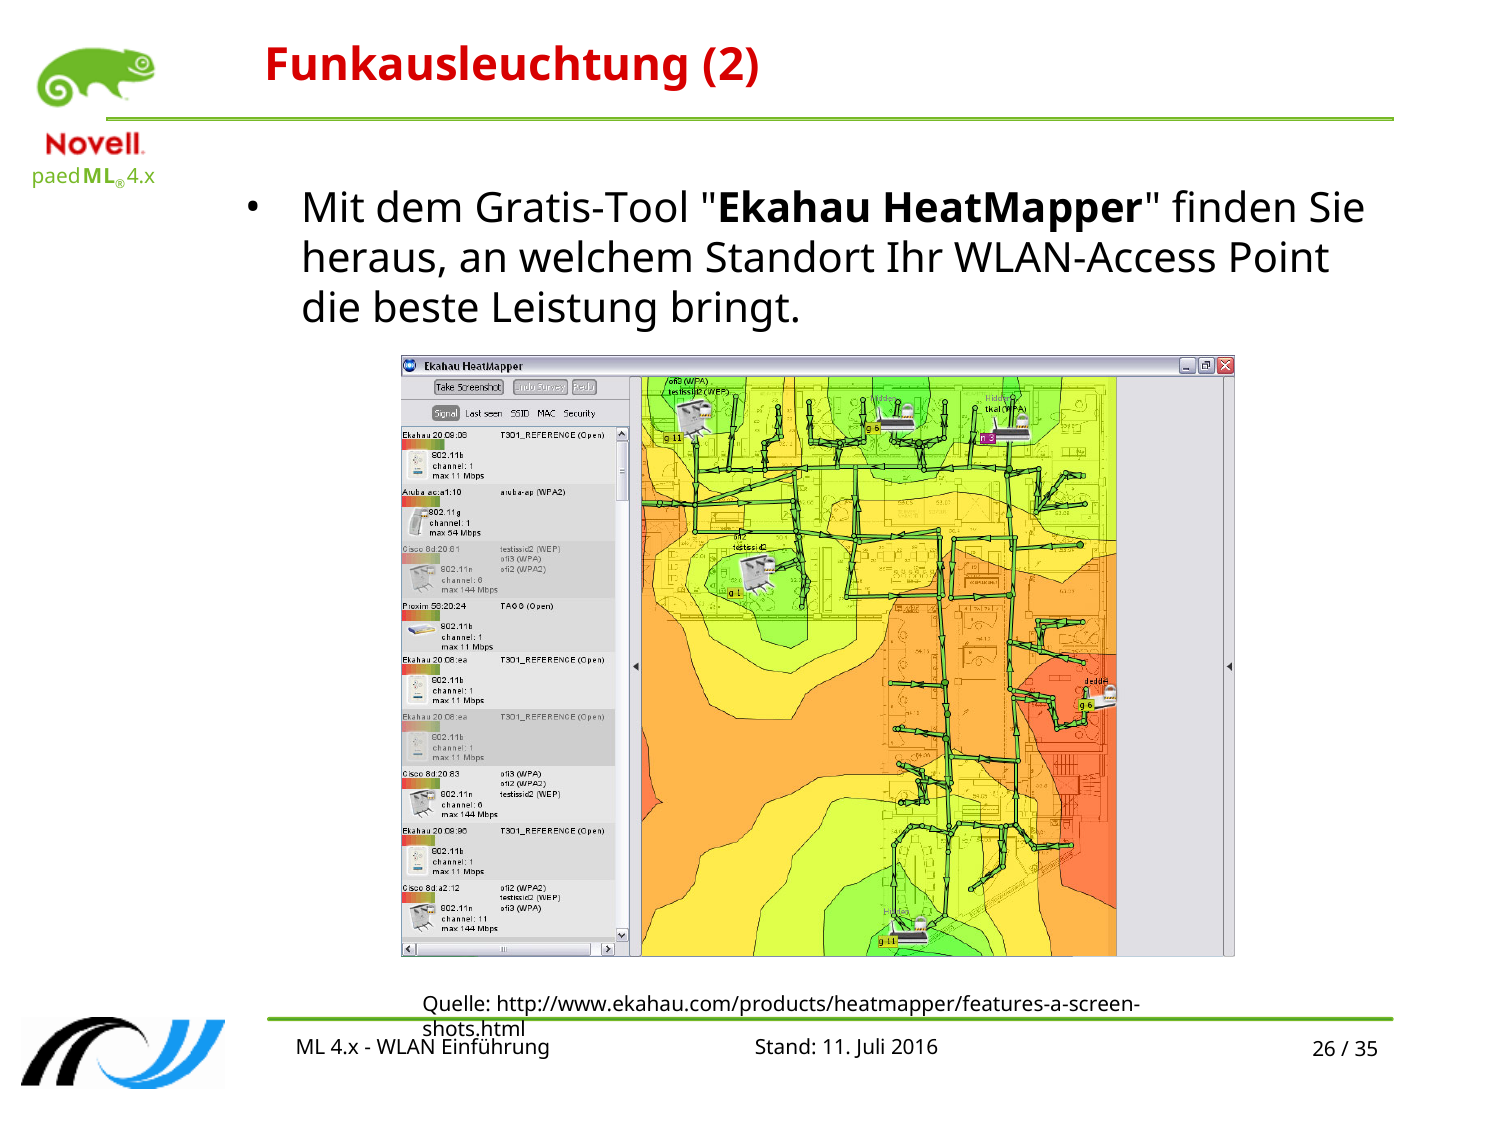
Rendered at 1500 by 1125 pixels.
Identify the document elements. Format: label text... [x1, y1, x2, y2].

picture [24, 32, 167, 175]
picture [21, 1017, 225, 1089]
text_box Quelle: http://www.ekahau.com/products/heatmapper/features-a-screen-shots.html [407, 983, 1241, 1049]
list Mit dem Gratis-Tool "Ekahau HeatMapper" finden Sie heraus, an welchem Standort Ihr WLAN-Access Point die beste Leistung bringt. [230, 172, 1400, 986]
picture [401, 355, 1235, 957]
title Funkausleuchtung (2) [232, 12, 1388, 113]
